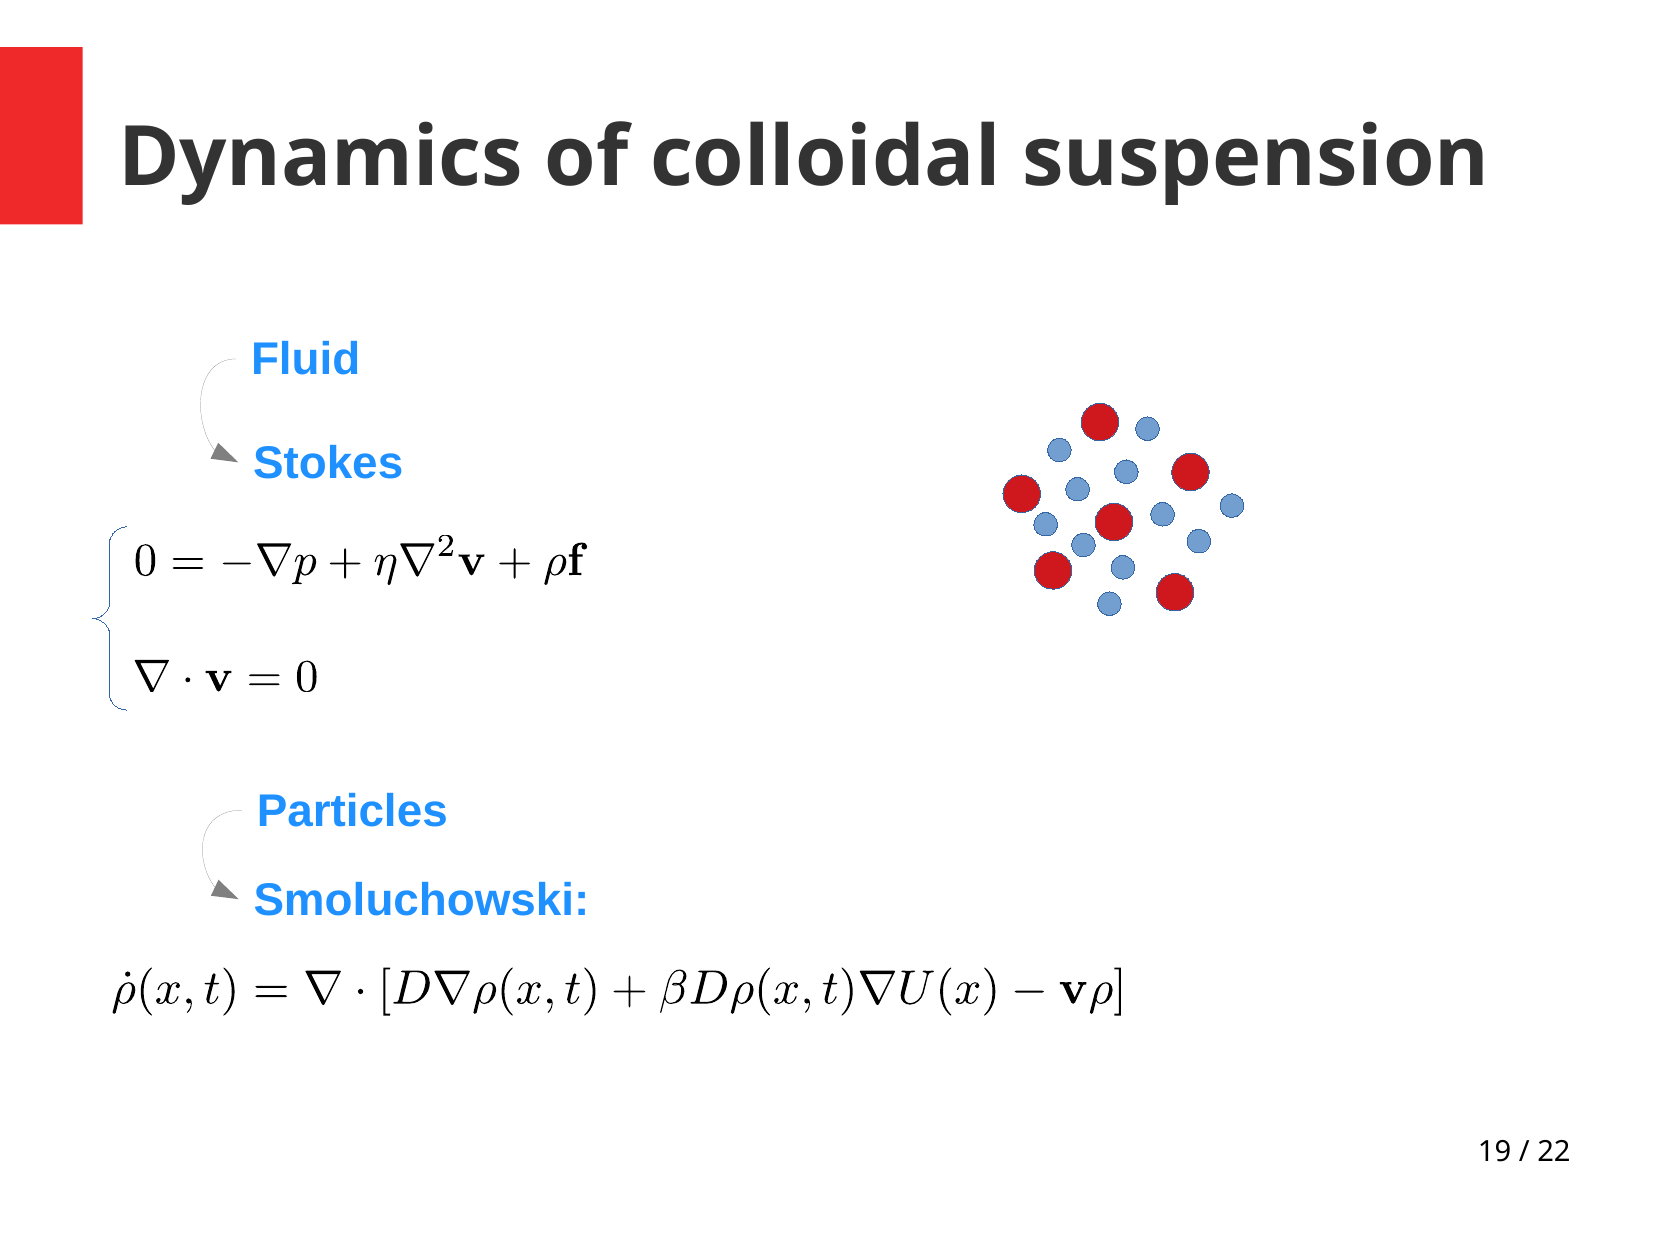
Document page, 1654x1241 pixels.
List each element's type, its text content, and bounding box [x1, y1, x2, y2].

text_box [1095, 503, 1133, 541]
text_box Fluid [236, 325, 468, 392]
text_box [1150, 502, 1175, 527]
text_box [1033, 512, 1058, 536]
text_box [1114, 459, 1139, 484]
text_box [1071, 533, 1096, 557]
text_box [1187, 529, 1211, 553]
text_box [1171, 453, 1210, 491]
text_box [1111, 555, 1135, 580]
text_box [1065, 477, 1090, 501]
text_box [1034, 551, 1072, 590]
text_box [1097, 591, 1122, 616]
text_box [1135, 416, 1160, 441]
text_box [111, 967, 1127, 1016]
text_box [1002, 474, 1041, 513]
text_box [1081, 403, 1119, 441]
text_box Smoluchowski: [238, 866, 605, 933]
text_box Stokes [238, 429, 470, 496]
picture [132, 659, 319, 692]
picture [133, 535, 589, 585]
text_box Particles [242, 777, 474, 844]
text_box [1220, 493, 1244, 518]
title Dynamics of colloidal suspension [118, 45, 1654, 260]
text_box [1047, 438, 1072, 462]
text_box [1156, 573, 1194, 611]
